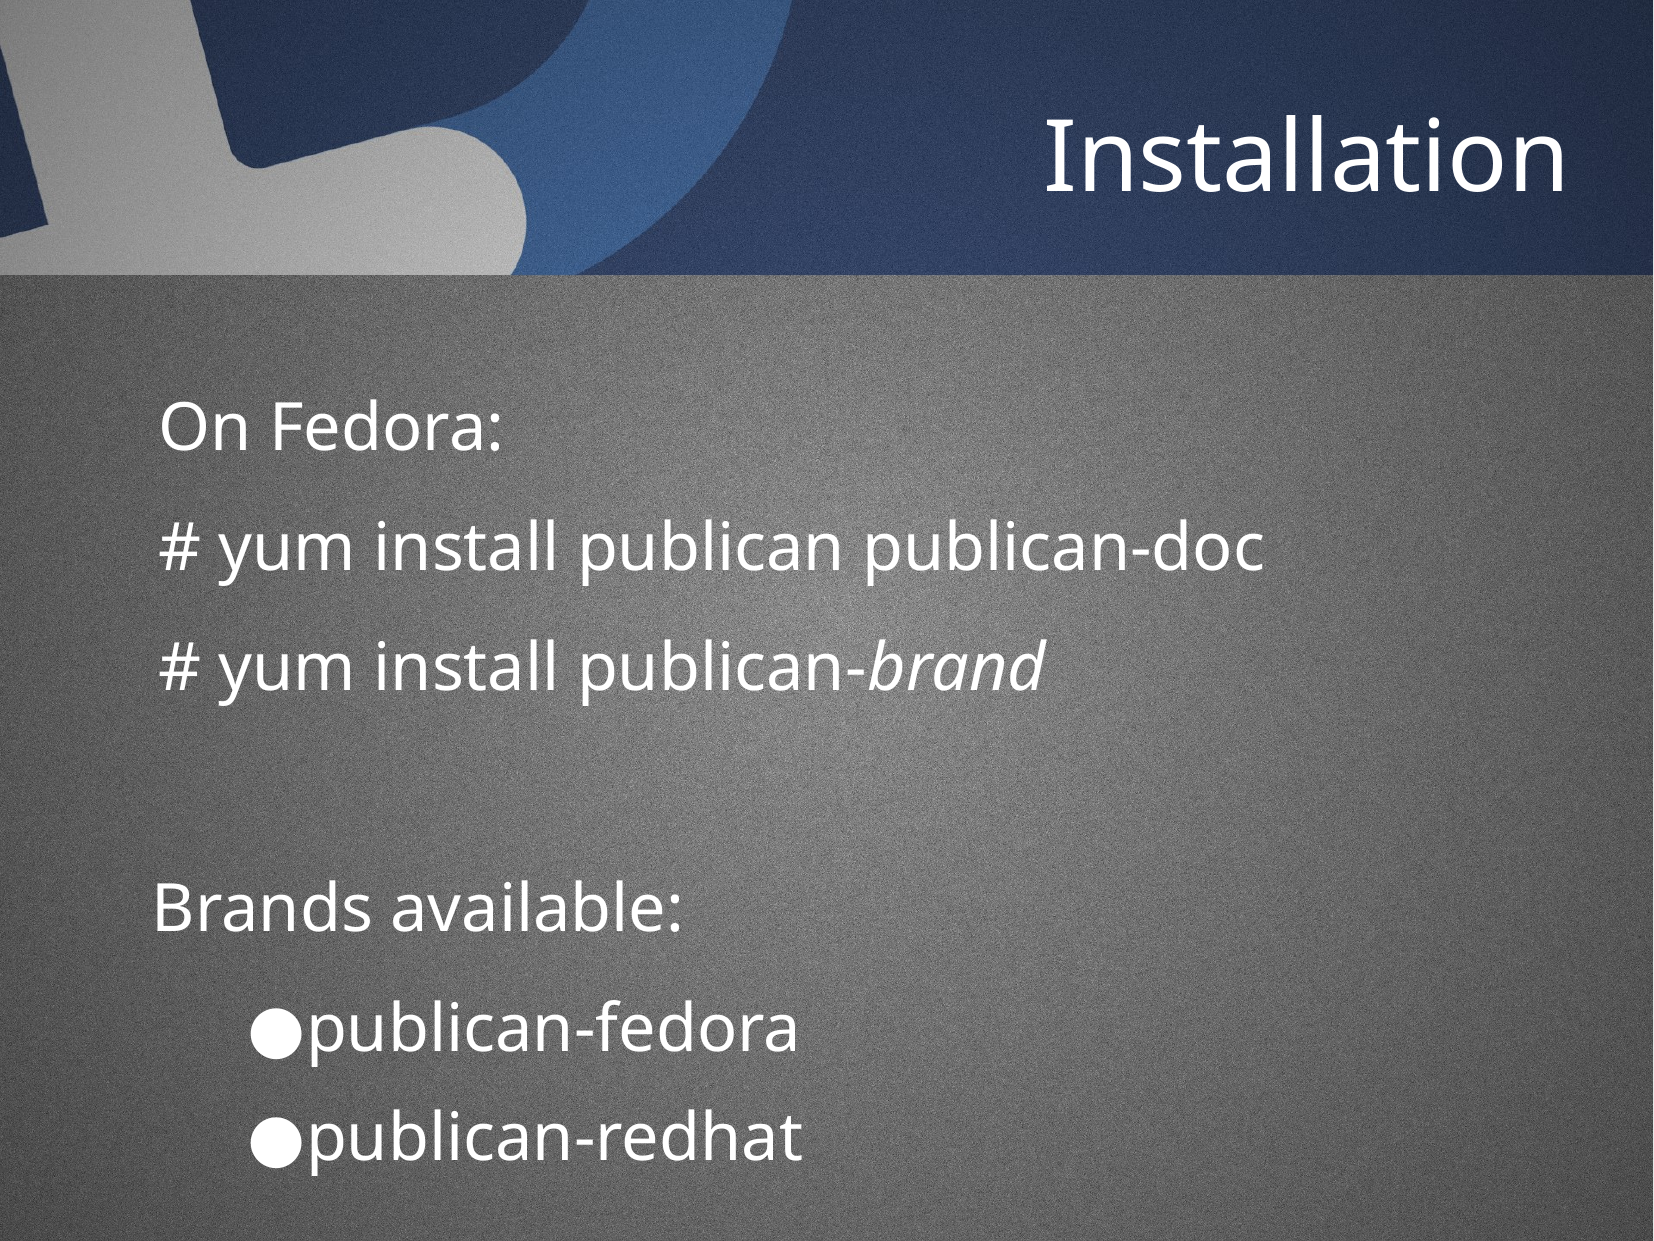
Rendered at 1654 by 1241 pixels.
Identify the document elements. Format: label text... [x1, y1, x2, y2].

list On Fedora: # yum install publican publican-doc # yum install publican-brand Brands available: publican-fedora publican-redhat [82, 378, 1522, 1101]
picture [0, 0, 1654, 1241]
title Installation [82, 49, 1571, 257]
